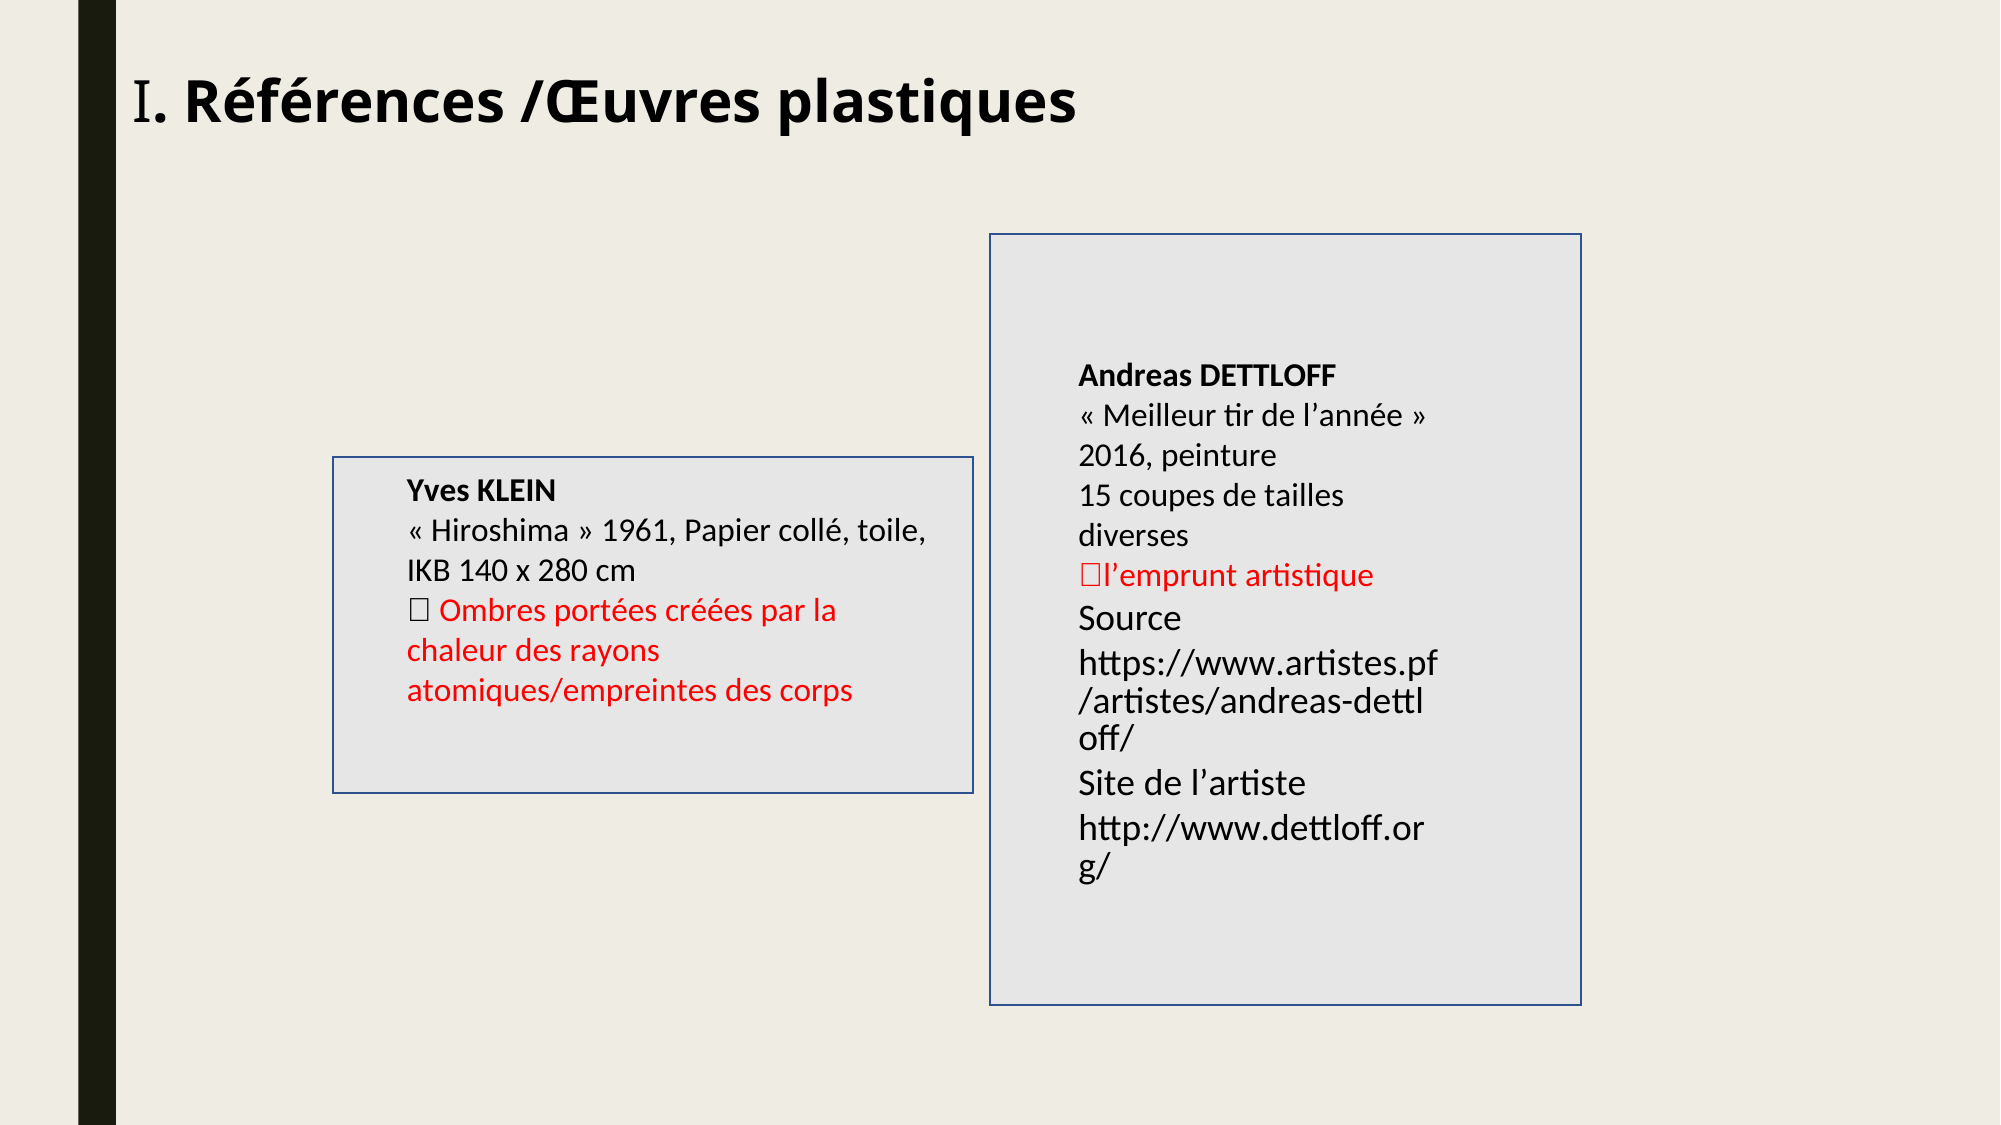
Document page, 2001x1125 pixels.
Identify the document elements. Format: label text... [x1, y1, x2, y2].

text_box Andreas DETTLOFF « Meilleur tir de l’année » 2016, peinture 15 coupes de tailles diverses l’emprunt artistique Source https://www.artistes.pf/artistes/andreas-dettloff/ Site de l’artiste http://www.dettloff.org/ [1063, 346, 1455, 781]
text_box [333, 457, 973, 793]
text_box [990, 234, 1581, 1005]
text_box Yves KLEIN « Hiroshima » 1961, Papier collé, toile, IKB 140 x 280 cm  Ombres portées créées par la chaleur des rayons atomiques/empreintes des corps [392, 461, 959, 715]
text_box I. Références /Œuvres plastiques [118, 56, 1092, 141]
